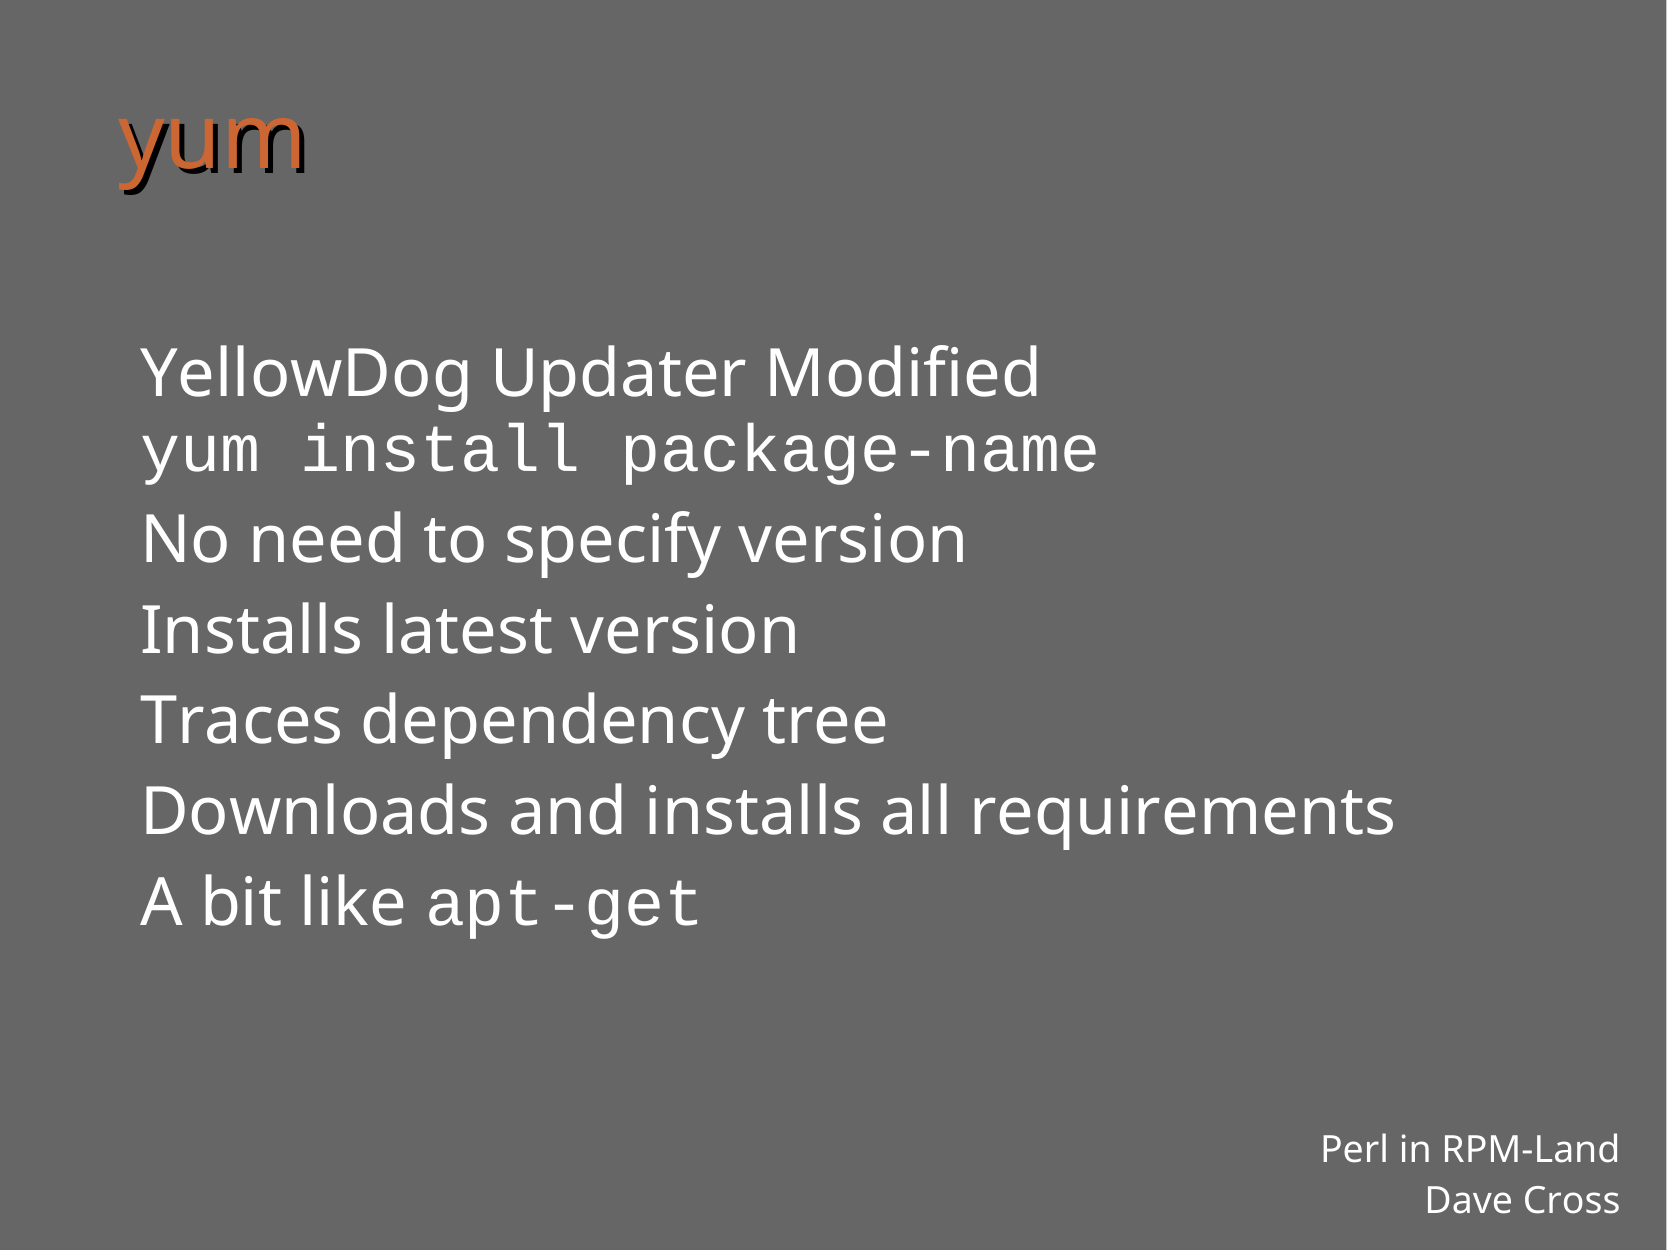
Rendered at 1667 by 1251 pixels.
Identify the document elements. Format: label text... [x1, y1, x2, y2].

list YellowDog Updater Modified yum install package-name No need to specify version Installs latest version Traces dependency tree Downloads and installs all requirements A bit like apt-get [122, 324, 1546, 1123]
title yum [118, 59, 1542, 207]
